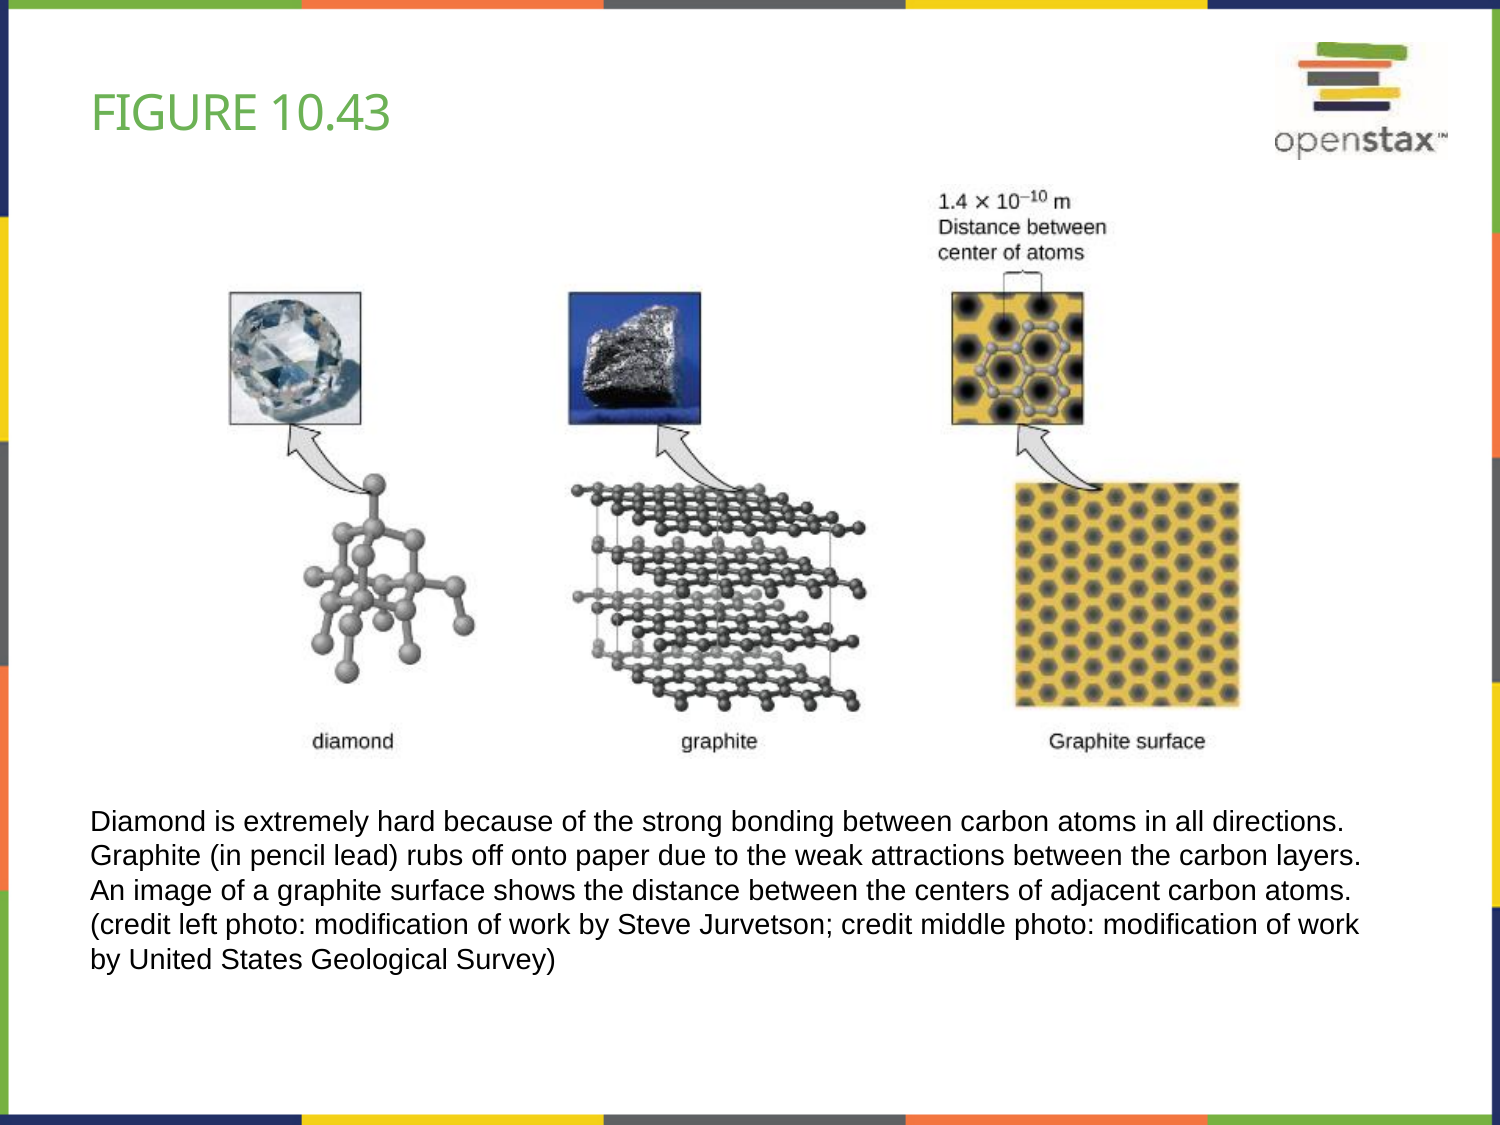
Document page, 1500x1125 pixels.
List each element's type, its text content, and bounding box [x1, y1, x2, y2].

title Figure 10.43 [75, 39, 1398, 148]
picture [0, 0, 1500, 1125]
list Diamond is extremely hard because of the strong bonding between carbon atoms in all directions. Graphite (in pencil lead) rubs off onto paper due to the weak attractions between the carbon layers. An image of a graphite surface shows the distance between the centers of adjacent carbon atoms. (credit left photo: modification of work by Steve Jurvetson; credit middle photo: modification of work by United States Geological Survey) [75, 794, 1398, 986]
